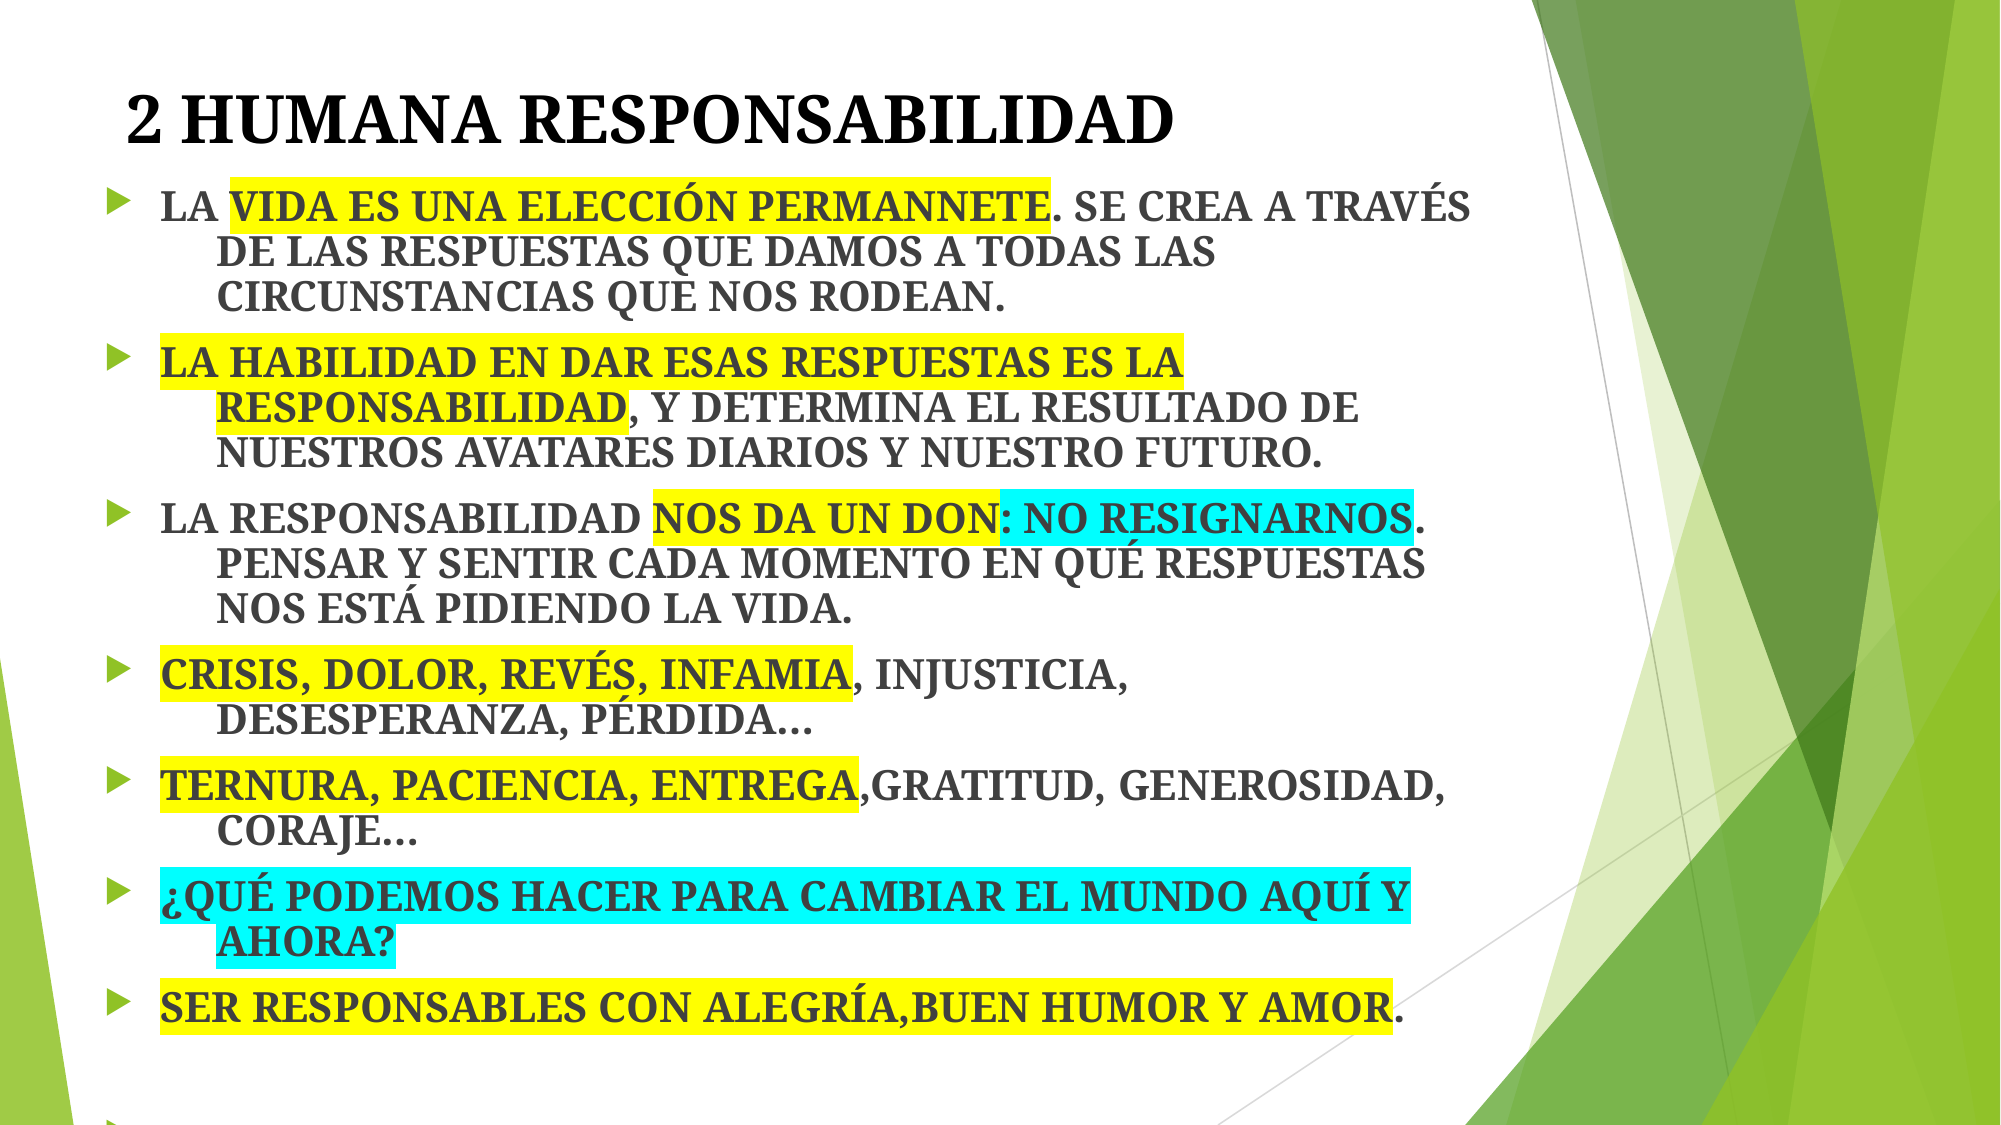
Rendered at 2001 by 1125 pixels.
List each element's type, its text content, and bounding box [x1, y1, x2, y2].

title 2 HUMANA RESPONSABILIDAD [111, 69, 1522, 287]
list LA VIDA ES UNA ELECCIÓN PERMANNETE. SE CREA A TRAVÉS DE LAS RESPUESTAS QUE DAMOS A TODAS LAS CIRCUNSTANCIAS QUE NOS RODEAN. LA HABILIDAD EN DAR ESAS RESPUESTAS ES LA RESPONSABILIDAD, Y DETERMINA EL RESULTADO DE NUESTROS AVATARES DIARIOS Y NUESTRO FUTURO. LA RESPONSABILIDAD NOS DA UN DON: NO RESIGNARNOS. PENSAR Y SENTIR CADA MOMENTO EN QUÉ RESPUESTAS NOS ESTÁ PIDIENDO LA VIDA. CRISIS, DOLOR, REVÉS, INFAMIA, INJUSTICIA, DESESPERANZA, PÉRDIDA… TERNURA, PACIENCIA, ENTREGA,GRATITUD, GENEROSIDAD, CORAJE… ¿QUÉ PODEMOS HACER PARA CAMBIAR EL MUNDO AQUÍ Y AHORA? SER RESPONSABLES CON ALEGRÍA,BUEN HUMOR Y AMOR. [88, 177, 1500, 1081]
